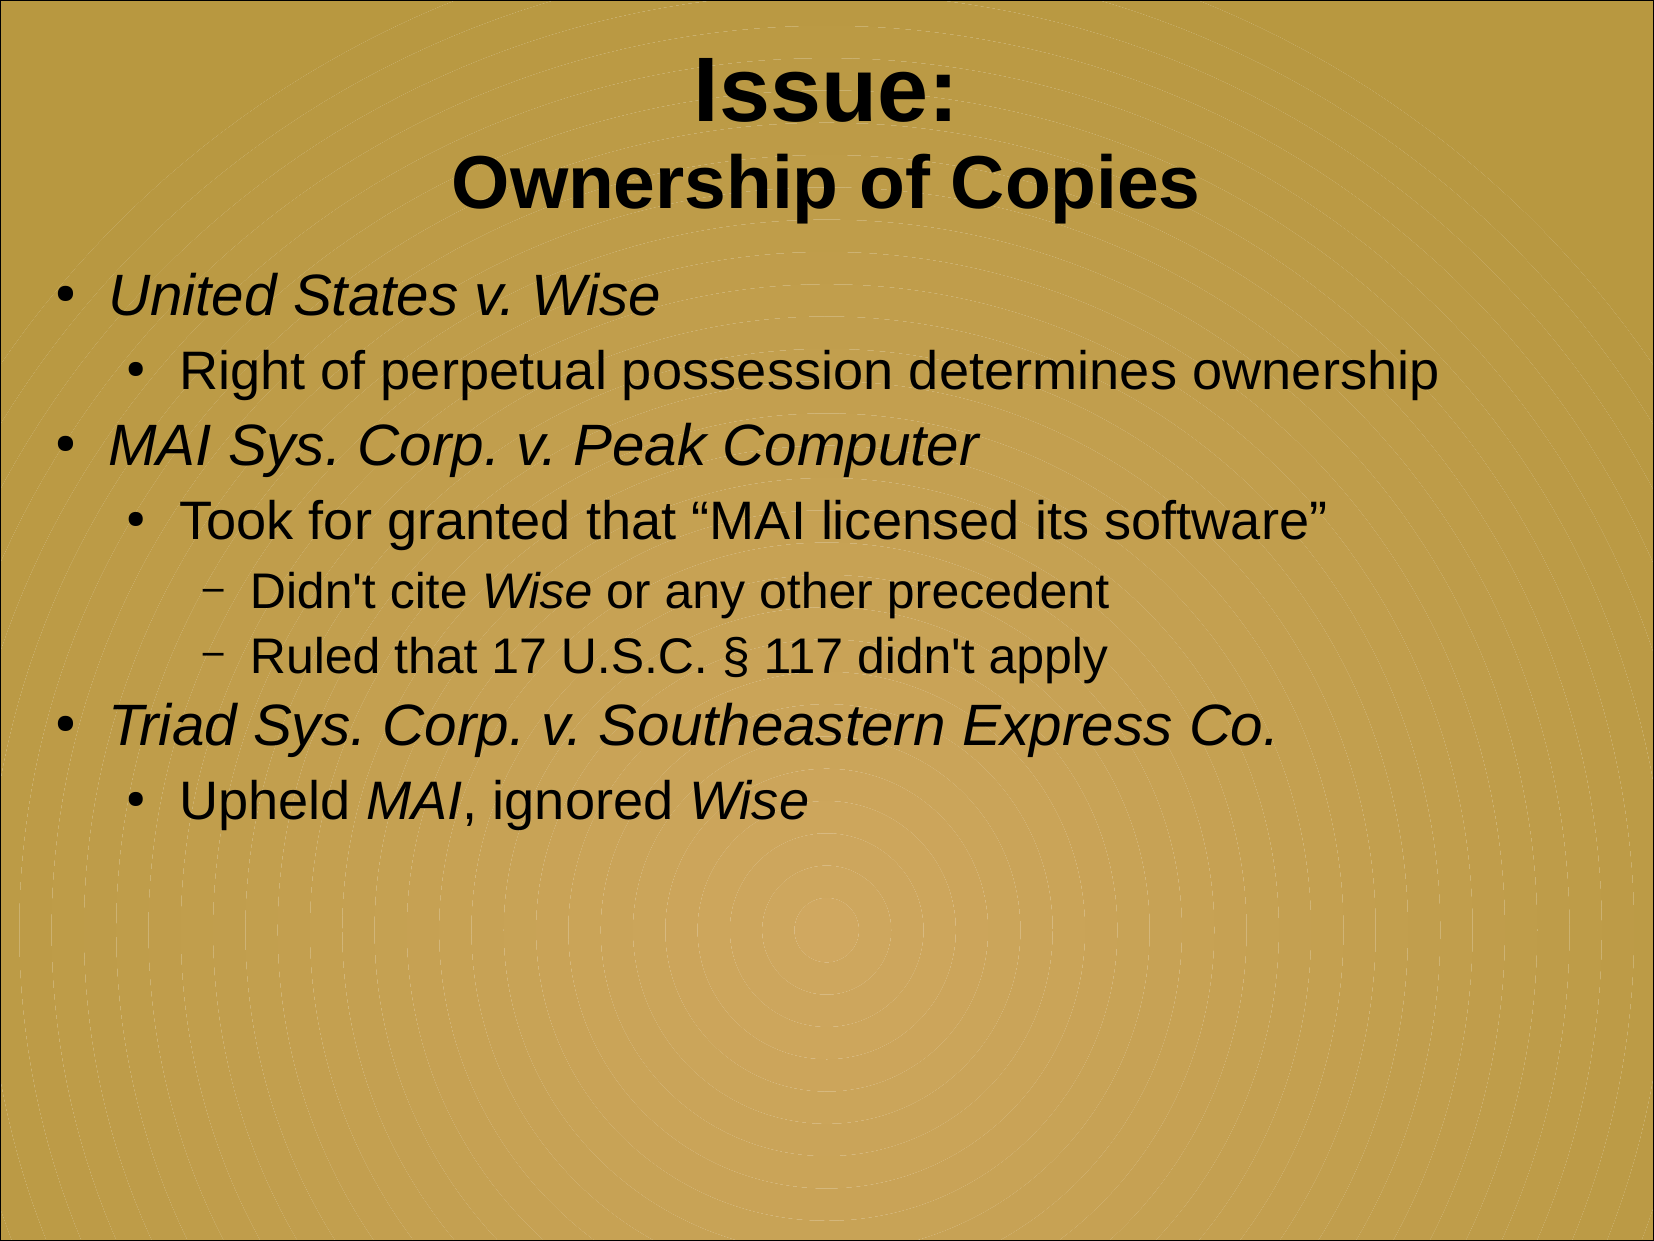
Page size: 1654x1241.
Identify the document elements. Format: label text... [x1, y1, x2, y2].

list United States v. Wise Right of perpetual possession determines ownership MAI Sys. Corp. v. Peak Computer Took for granted that “MAI licensed its software” Didn't cite Wise or any other precedent Ruled that 17 U.S.C. § 117 didn't apply Triad Sys. Corp. v. Southeastern Express Co. Upheld MAI, ignored Wise [37, 262, 1616, 1082]
title Issue: Ownership of Copies [82, 37, 1571, 226]
